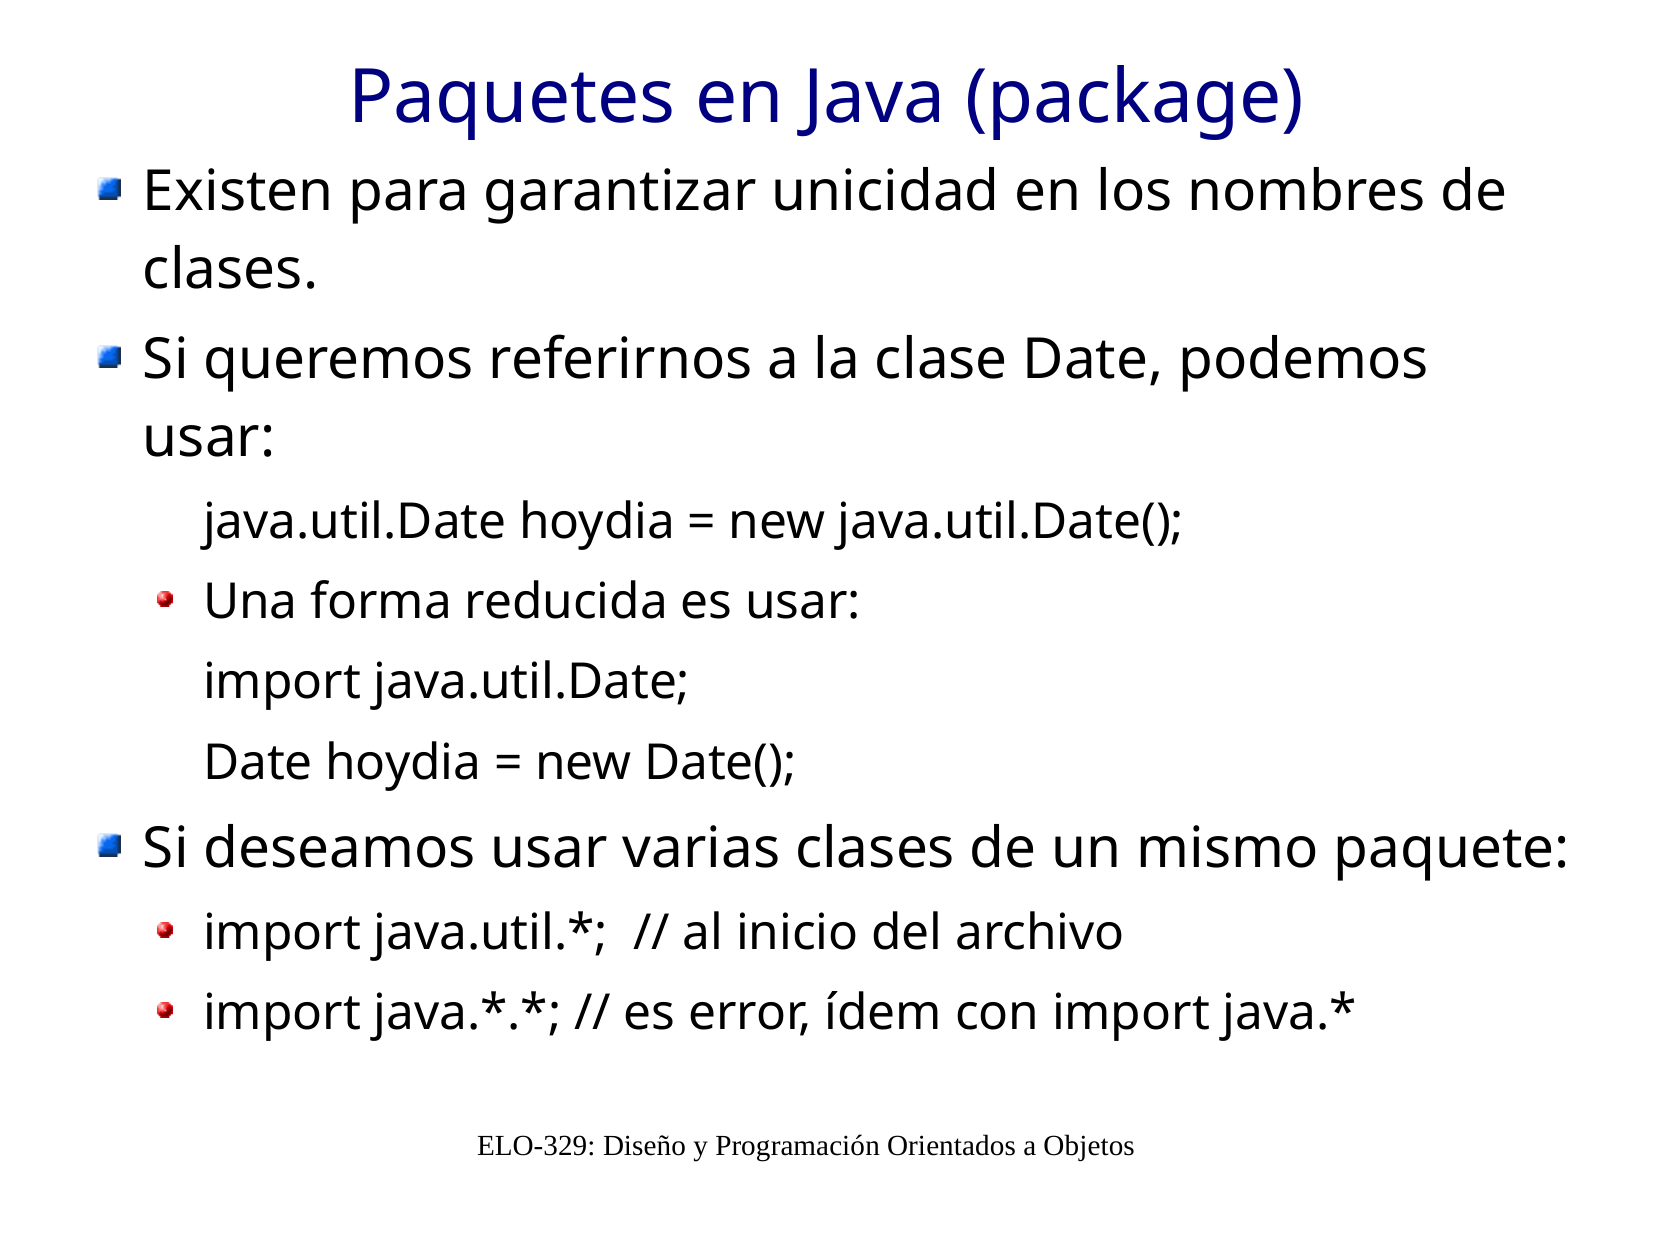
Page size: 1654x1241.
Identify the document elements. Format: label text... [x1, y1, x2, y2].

list Existen para garantizar unicidad en los nombres de clases. Si queremos referirnos a la clase Date, podemos usar: java.util.Date hoydia = new java.util.Date(); Una forma reducida es usar: import java.util.Date; Date hoydia = new Date(); Si deseamos usar varias clases de un mismo paquete: import java.util.*; // al inicio del archivo import java.*.*; // es error, ídem con import java.* [82, 150, 1571, 1088]
title Paquetes en Java (package) [82, 43, 1571, 145]
